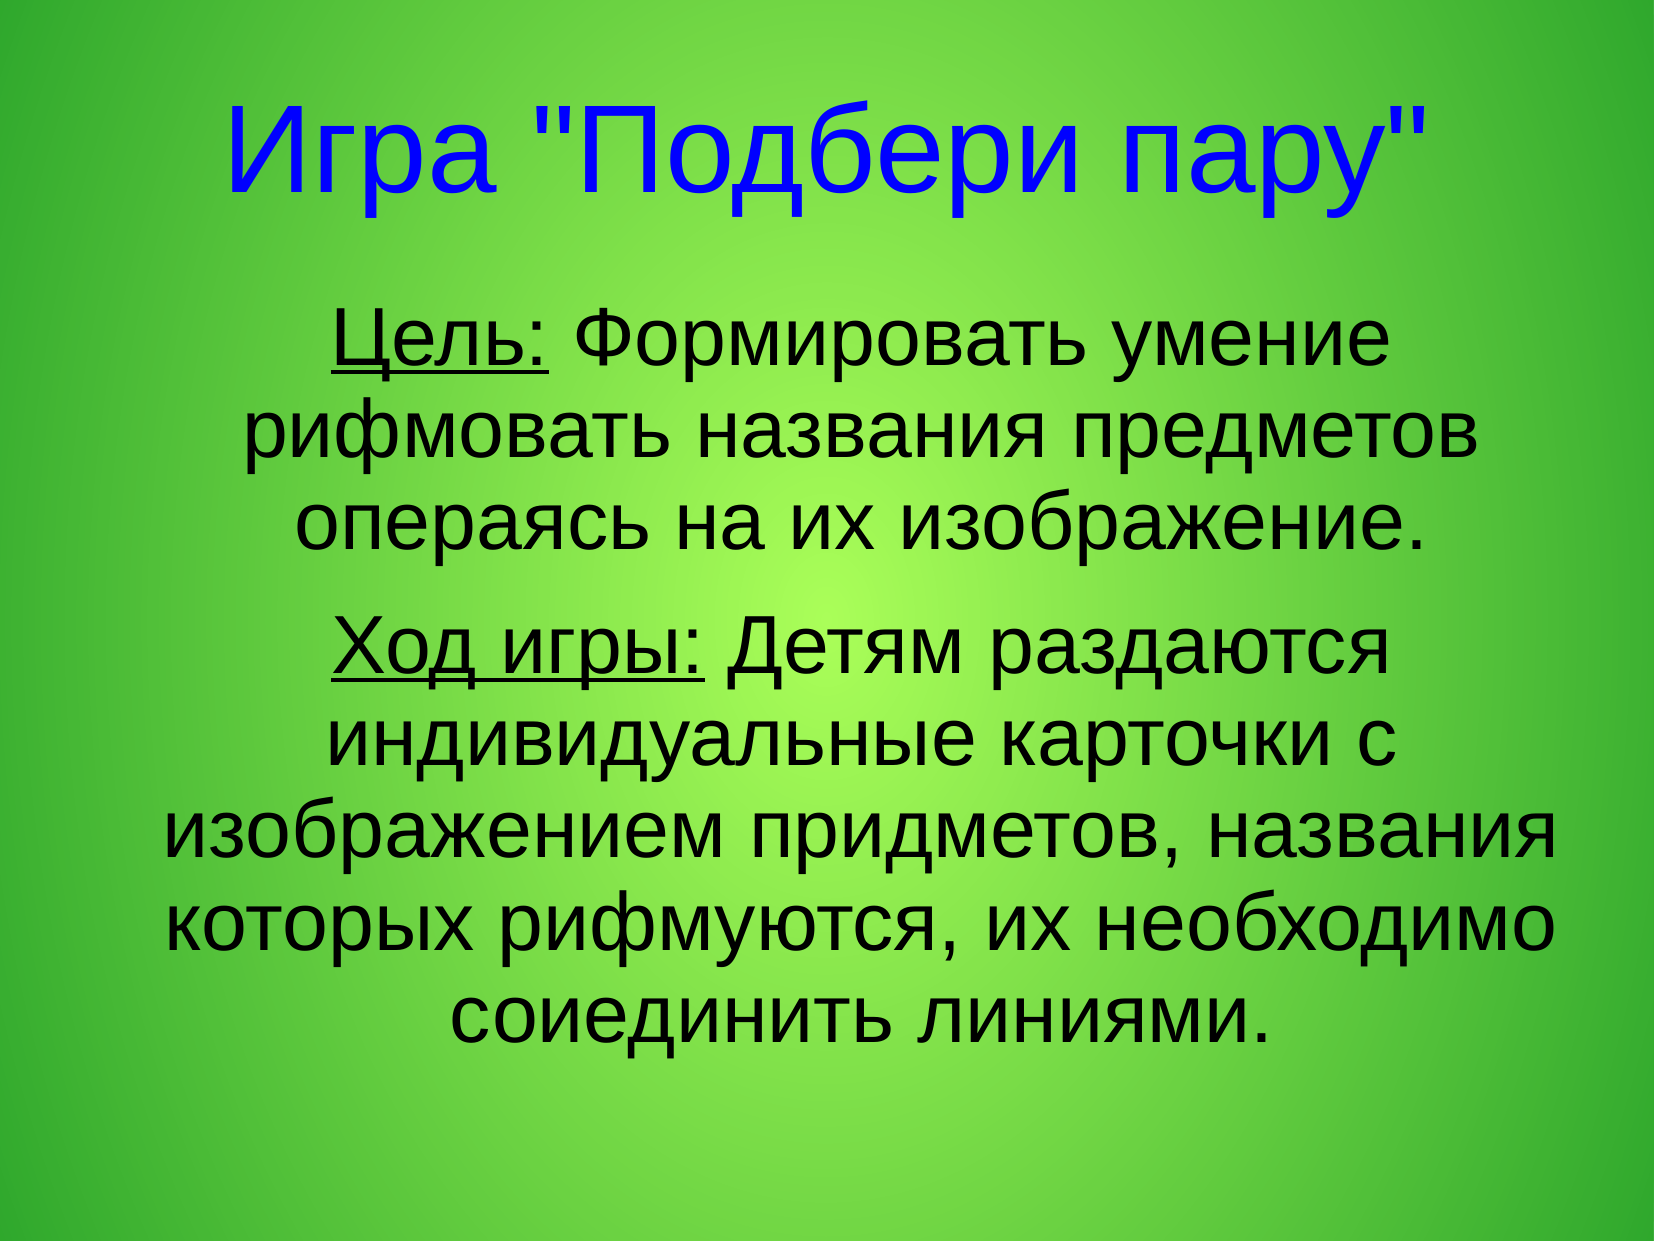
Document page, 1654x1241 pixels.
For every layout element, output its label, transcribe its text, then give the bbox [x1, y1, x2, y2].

title Игра "Подбери пару" [82, 47, 1571, 252]
list Цель: Формировать умение рифмовать названия предметов операясь на их изображение. Ход игры: Детям раздаются индивидуальные карточки с изображением придметов, названия которых рифмуются, их необходимо соиединить линиями. [82, 290, 1571, 1064]
